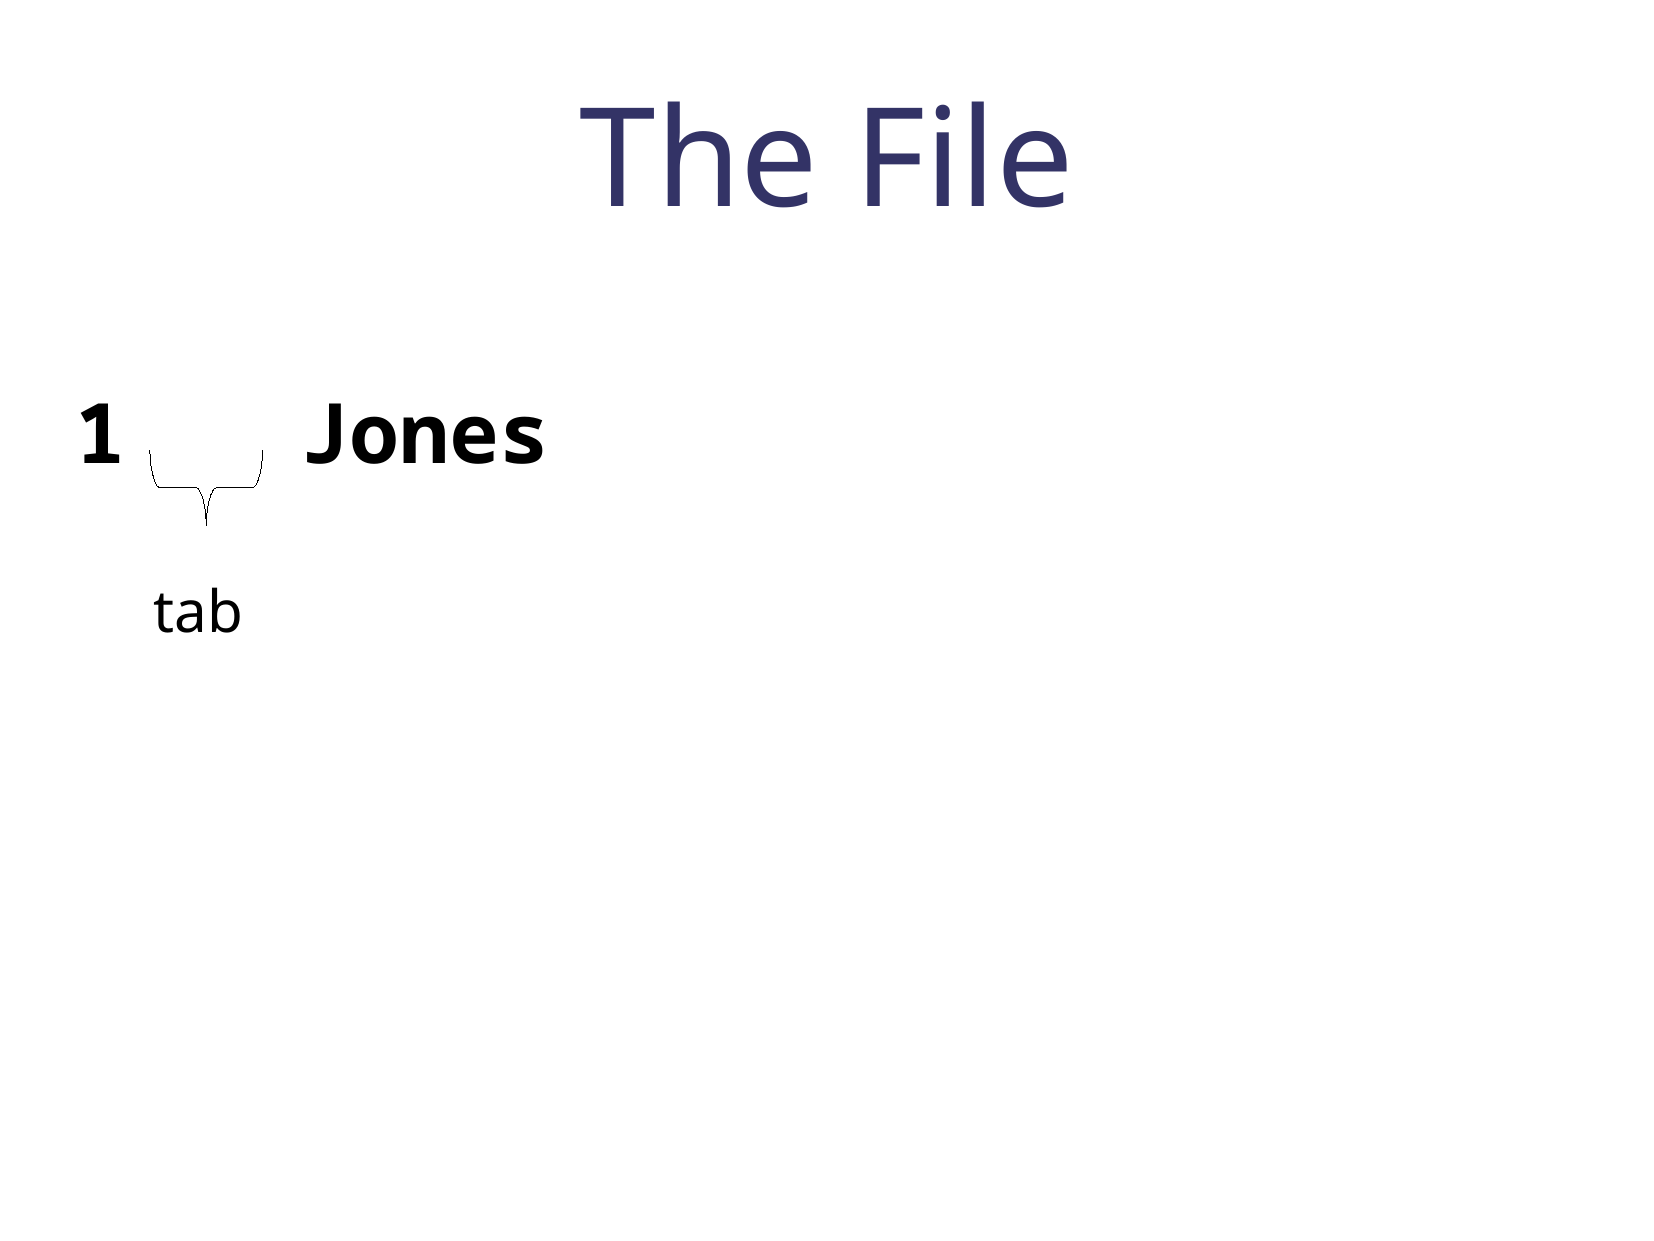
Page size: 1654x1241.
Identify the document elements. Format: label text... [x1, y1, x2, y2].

text_box 1 Jones [75, 375, 1654, 535]
title The File [82, 56, 1571, 250]
text_box tab [138, 562, 263, 649]
